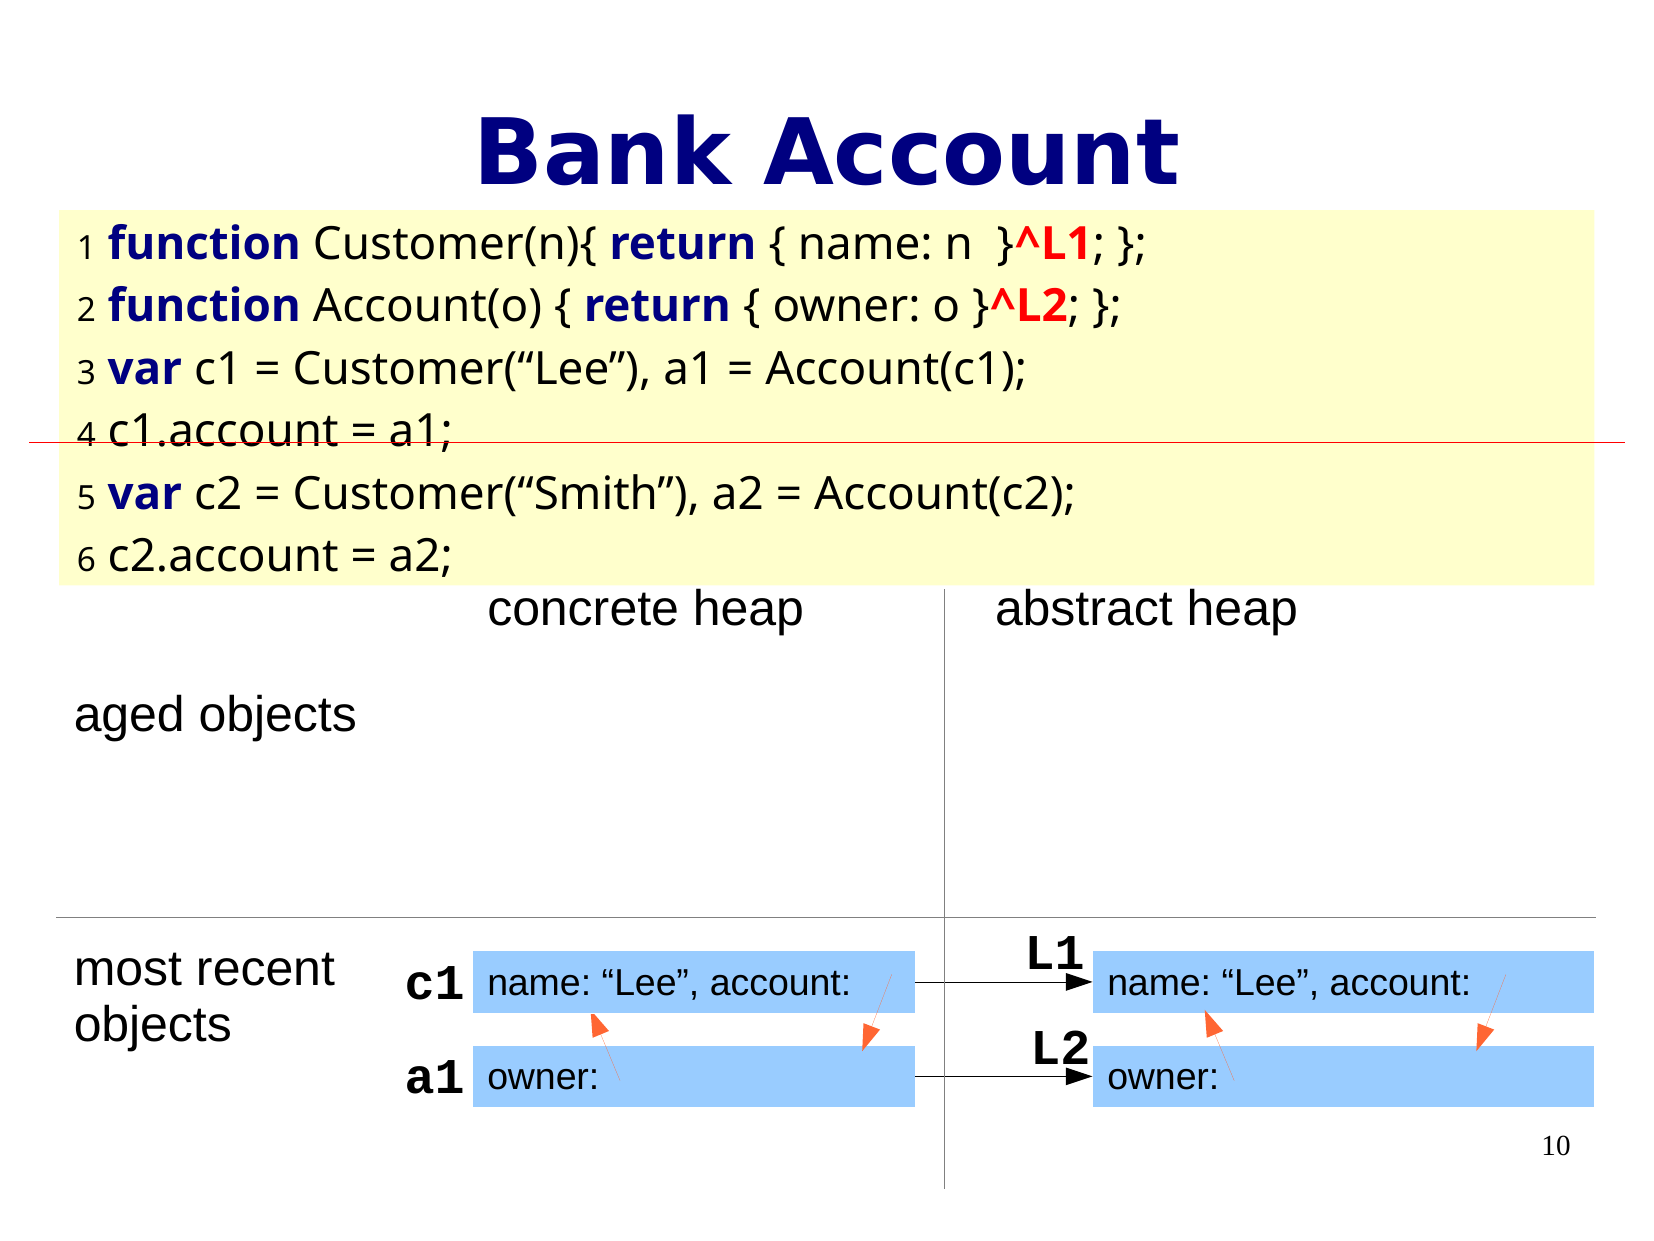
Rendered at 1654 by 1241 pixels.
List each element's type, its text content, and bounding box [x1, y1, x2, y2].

text_box name: “Lee”, account: [1092, 950, 1595, 1014]
text_box owner: [508, 1045, 916, 1108]
text_box most recent objects [59, 933, 414, 1060]
text_box L2 [1015, 1015, 1117, 1087]
list 1 function Customer(n){ return { name: n }^L1; }; 2 function Account(o) { return { owner: o }^L2; }; 3 var c1 = Customer(“Lee”), a1 = Account(c1); 4 c1.account = a1; 5 var c2 = Customer(“Smith”), a2 = Account(c2); 6 c2.account = a2; [59, 443, 1595, 559]
list 1 function Customer(n){ return { name: n }^L1; }; 2 function Account(o) { return { owner: o }^L2; }; 3 var c1 = Customer(“Lee”), a1 = Account(c1); 4 c1.account = a1; 5 var c2 = Customer(“Smith”), a2 = Account(c2); 6 c2.account = a2; [59, 210, 1595, 442]
text_box a1 [389, 1044, 508, 1117]
text_box L1 [1009, 920, 1111, 993]
text_box concrete heap [472, 573, 845, 644]
text_box abstract heap [980, 572, 1388, 644]
text_box owner: [1092, 1045, 1595, 1108]
title Bank Account [82, 49, 1571, 210]
text_box name: “Lee”, account: [508, 950, 916, 1014]
text_box aged objects [59, 679, 414, 750]
text_box c1 [414, 950, 508, 1022]
